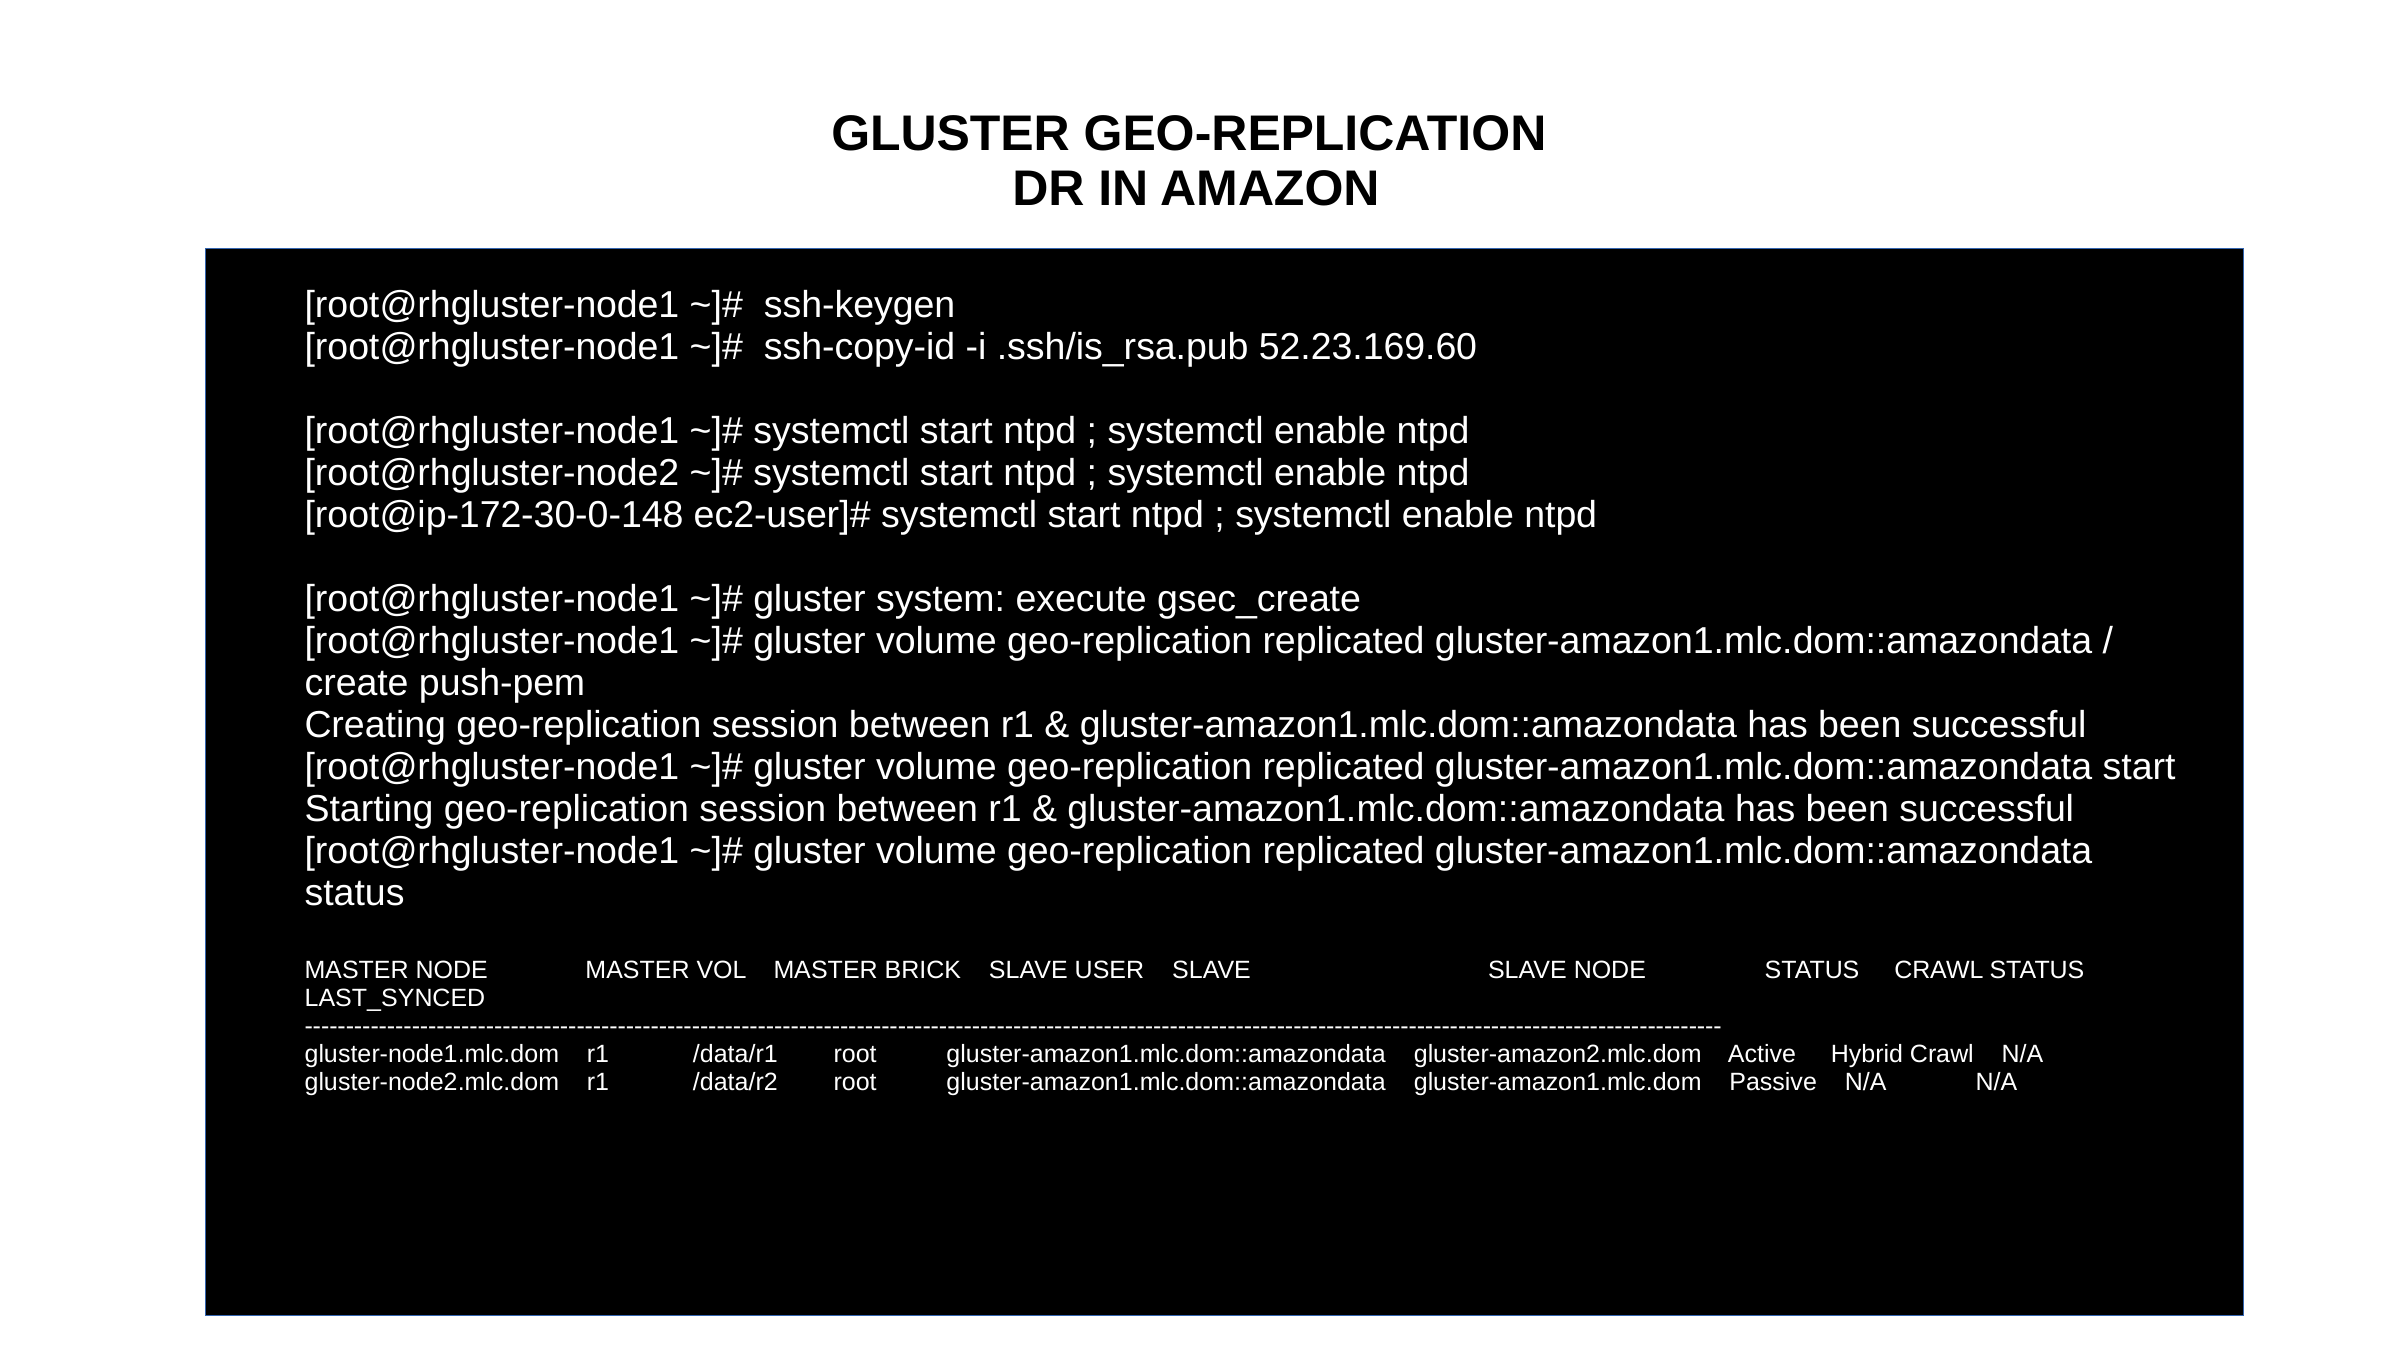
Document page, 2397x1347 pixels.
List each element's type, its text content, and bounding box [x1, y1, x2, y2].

text_box [205, 248, 2244, 1316]
text_box GLUSTER GEO-REPLICATION DR IN AMAZON [217, 97, 2175, 248]
text_box [root@rhgluster-node1 ~]# ssh-keygen [root@rhgluster-node1 ~]# ssh-copy-id -i .ssh/is_rsa.pub 52.23.169.60 [root@rhgluster-node1 ~]# systemctl start ntpd ; systemctl enable ntpd [root@rhgluster-node2 ~]# systemctl start ntpd ; systemctl enable ntpd [root@ip-172-30-0-148 ec2-user]# systemctl start ntpd ; systemctl enable ntpd [root@rhgluster-node1 ~]# gluster system: execute gsec_create [root@rhgluster-node1 ~]# gluster volume geo-replication replicated gluster-amazon1.mlc.dom::amazondata / create push-pem Creating geo-replication session between r1 & gluster-amazon1.mlc.dom::amazondata has been successful [root@rhgluster-node1 ~]# gluster volume geo-replication replicated gluster-amazon1.mlc.dom::amazondata start Starting geo-replication session between r1 & gluster-amazon1.mlc.dom::amazondata has been successful [root@rhgluster-node1 ~]# gluster volume geo-replication replicated gluster-amazon1.mlc.dom::amazondata status MASTER NODE MASTER VOL MASTER BRICK SLAVE USER SLAVE SLAVE NODE STATUS CRAWL STATUS LAST_SYNCED ---------------------------------------------------------------------------------------------------------------------------------------------------------------------------- gluster-node1.mlc.dom r1 /data/r1 root gluster-amazon1.mlc.dom::amazondata gluster-amazon2.mlc.dom Active Hybrid Crawl N/A gluster-node2.mlc.dom r1 /data/r2 root gluster-amazon1.mlc.dom::amazondata gluster-amazon1.mlc.dom Passive N/A N/A [254, 234, 2193, 1179]
